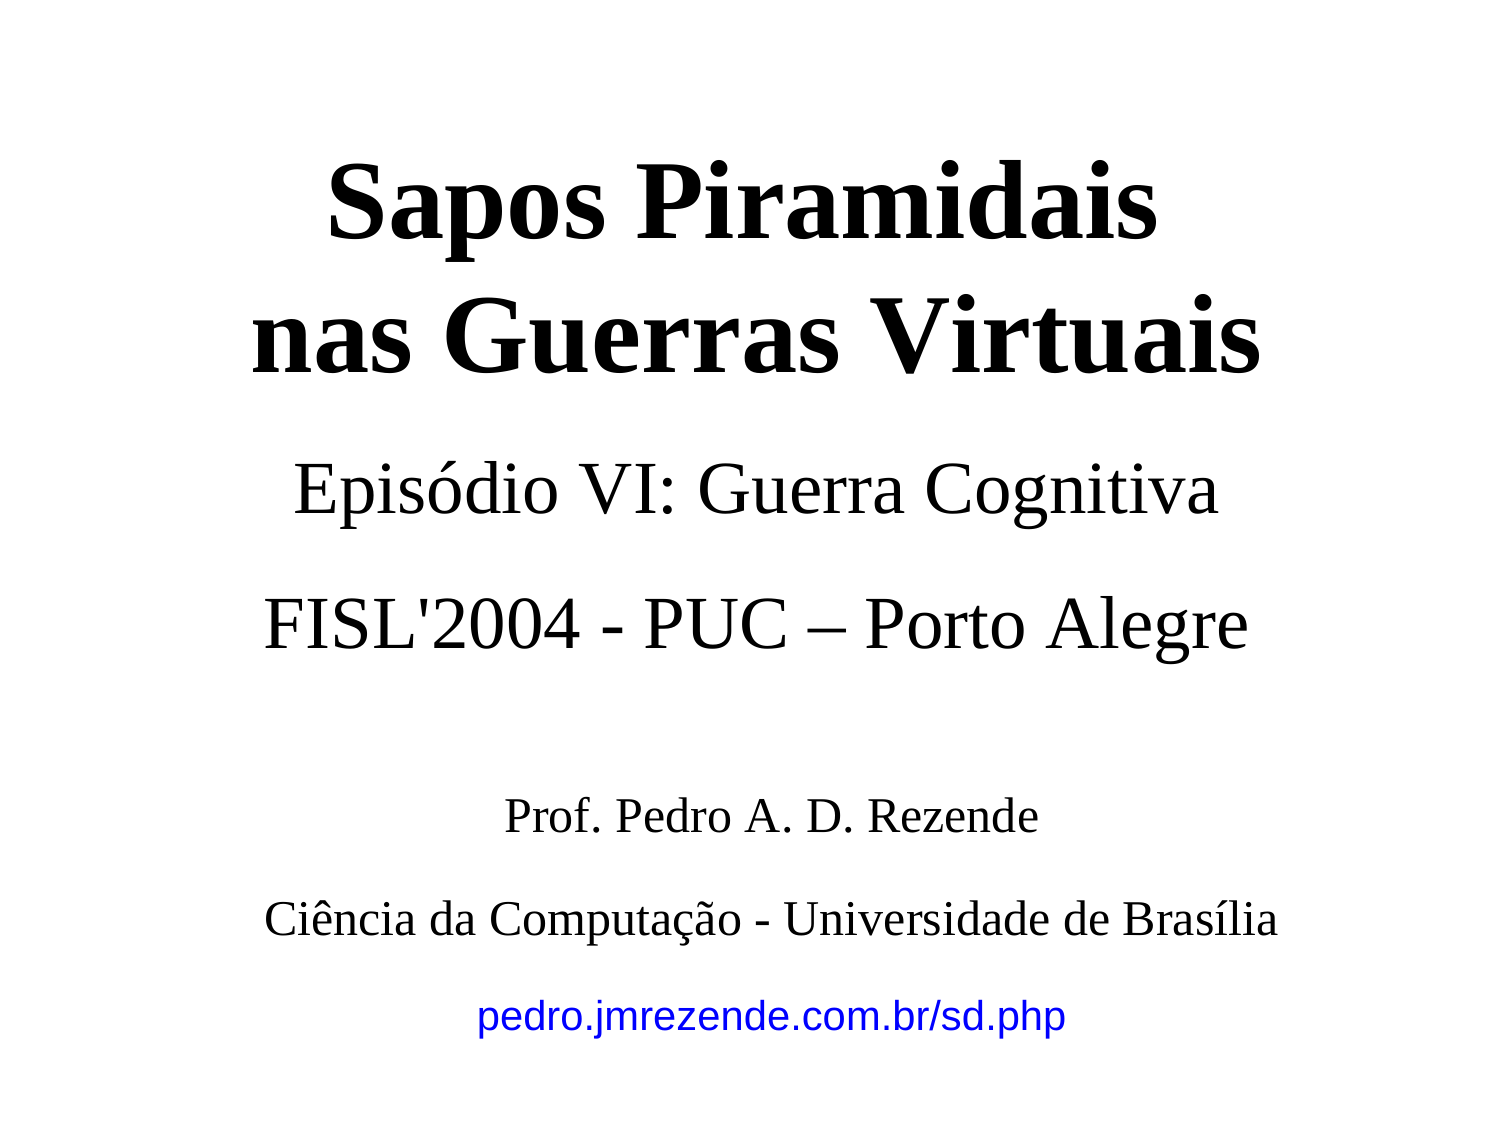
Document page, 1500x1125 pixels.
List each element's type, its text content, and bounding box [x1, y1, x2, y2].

title Sapos Piramidais nas Guerras Virtuais Episódio VI: Guerra Cognitiva FISL'2004 - PUC – Porto Alegre [55, 90, 1459, 699]
subtitle Prof. Pedro A. D. Rezende Ciência da Computação - Universidade de Brasília pedro.jmrezende.com.br/sd.php [102, 777, 1367, 1063]
